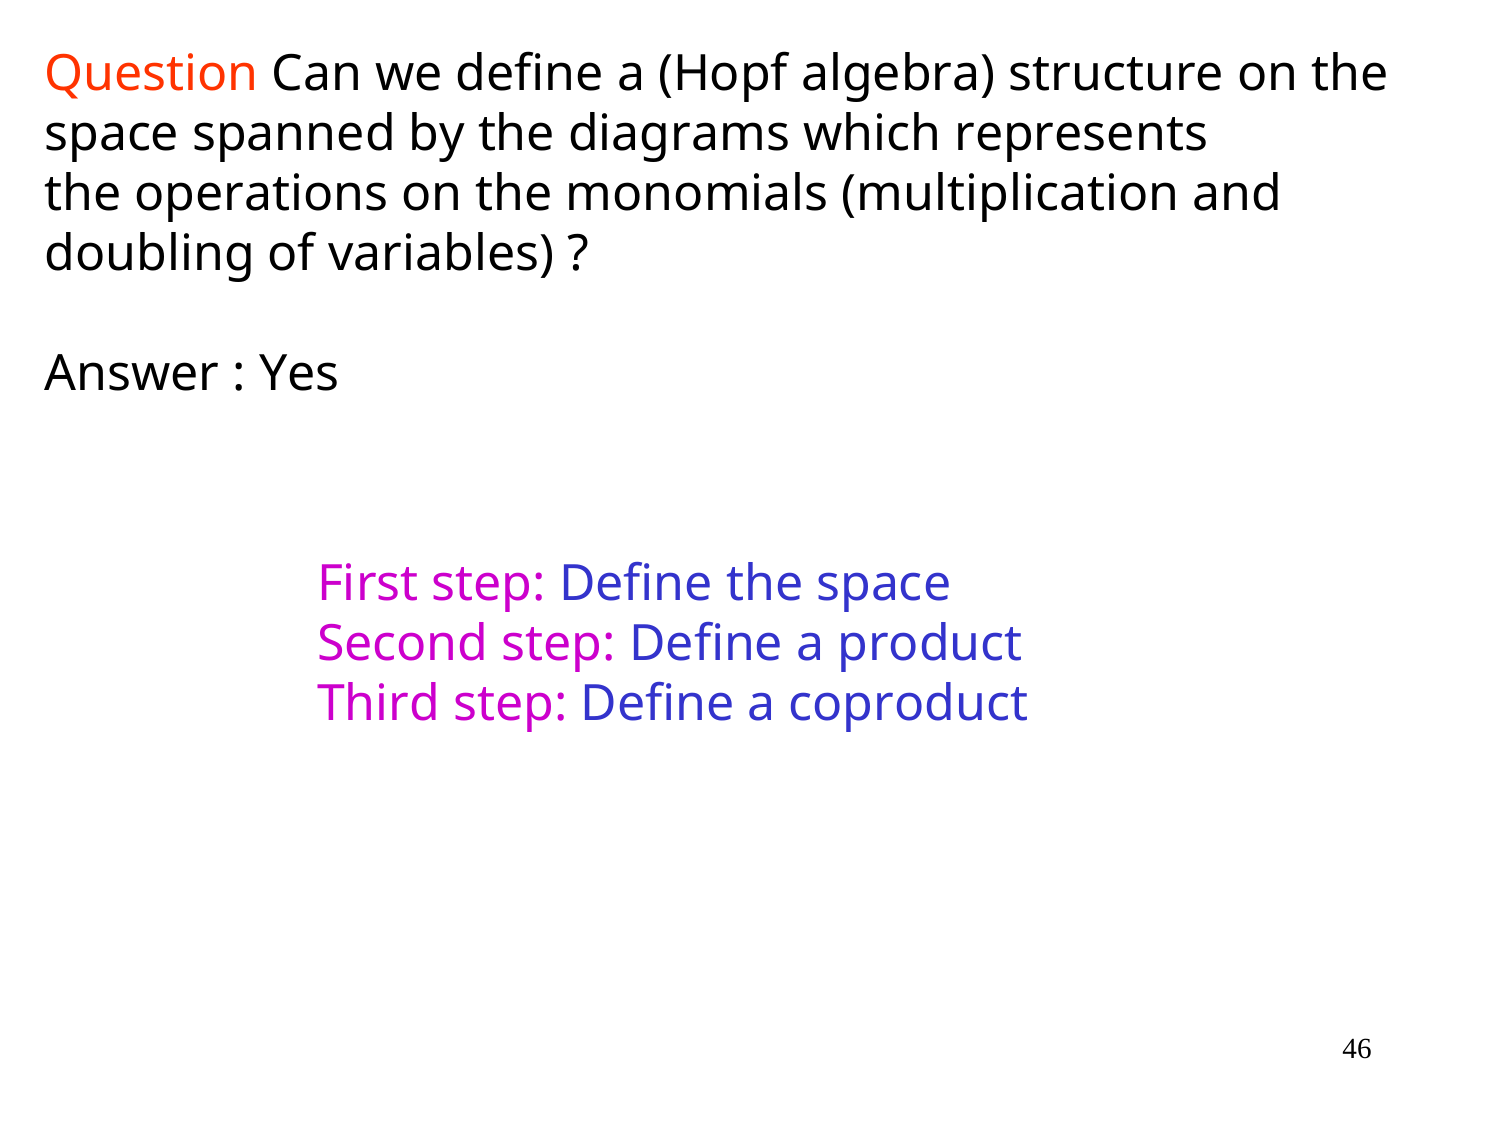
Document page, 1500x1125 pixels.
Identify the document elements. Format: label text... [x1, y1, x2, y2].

text_box Question Can we define a (Hopf algebra) structure on the space spanned by the diagrams which represents the operations on the monomials (multiplication and doubling of variables) ? Answer : Yes [29, 32, 1477, 409]
text_box First step: Define the space Second step: Define a product Third step: Define a coproduct [302, 542, 1133, 739]
